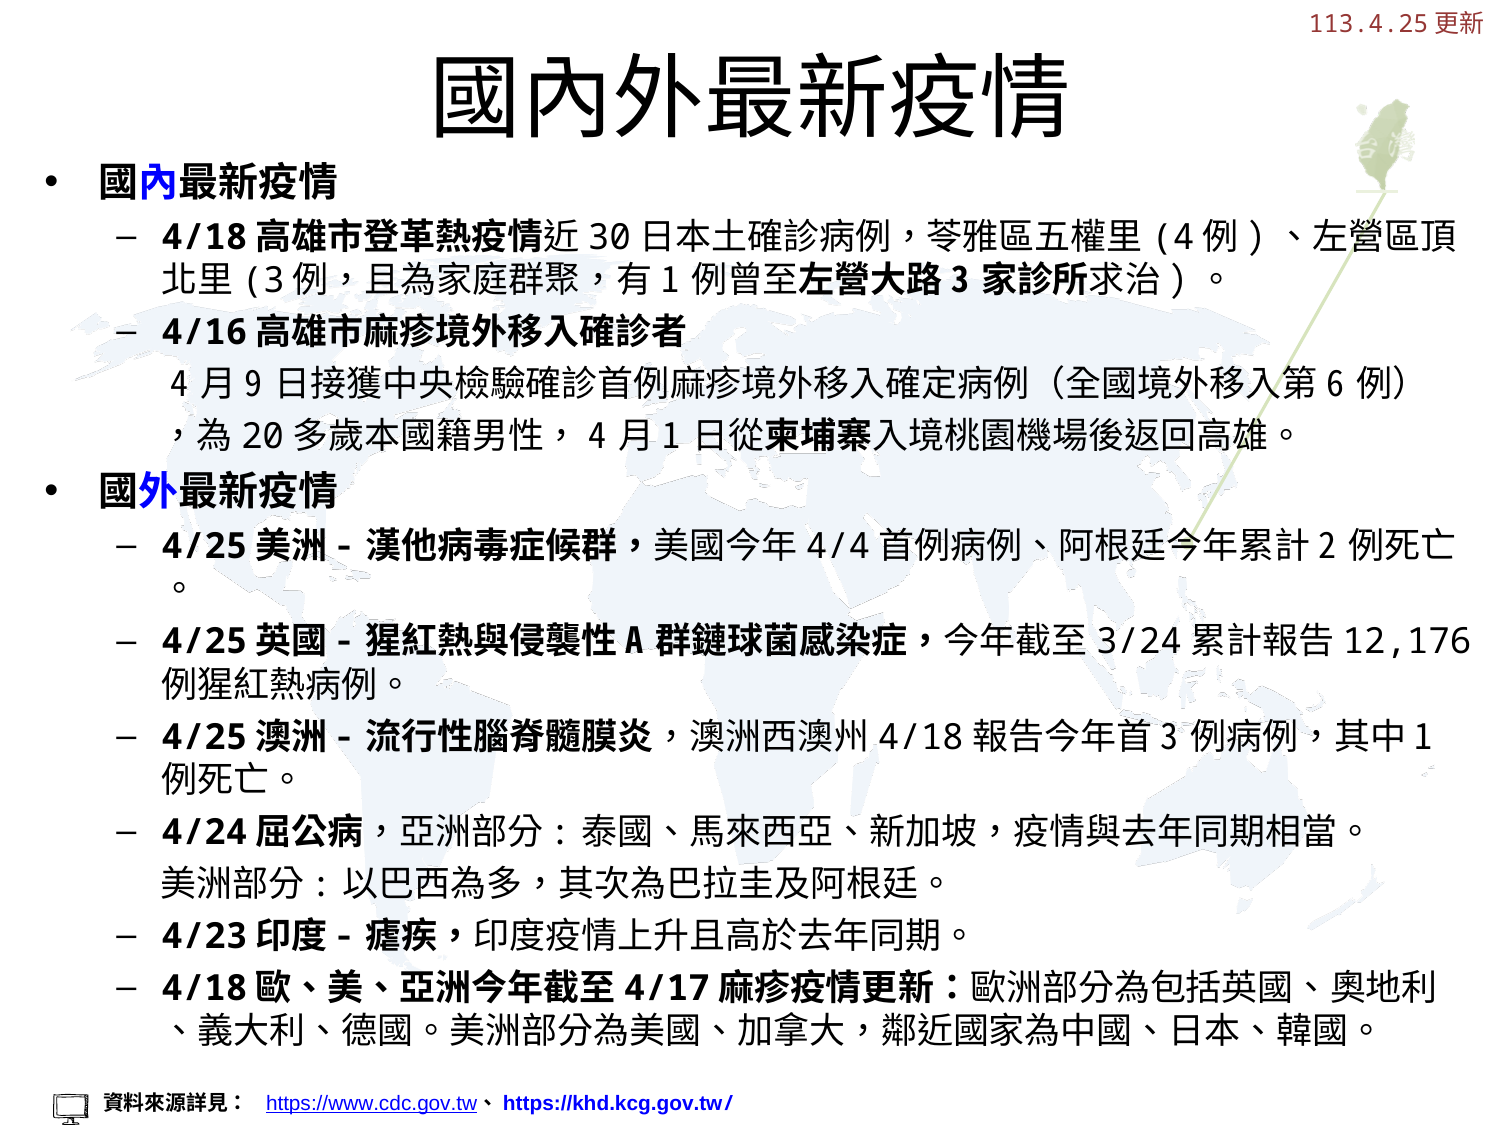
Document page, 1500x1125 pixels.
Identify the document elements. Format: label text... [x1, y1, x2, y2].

text_box [53, 1093, 88, 1125]
list 國內最新疫情 4/18高雄市登革熱疫情近30日本土確診病例，苓雅區五權里(4例)、左營區頂北里(3例，且為家庭群聚，有1例曾至左營大路3家診所求治)。 4/16高雄市麻疹境外移入確診者 4月9日接獲中央檢驗確診首例麻疹境外移入確定病例（全國境外移入第6例） ，為20多歲本國籍男性，4月1日從柬埔寨入境桃園機場後返回高雄。 國外最新疫情 4/25美洲-漢他病毒症候群，美國今年4/4首例病例、阿根廷今年累計2例死亡。 4/25英國-猩紅熱與侵襲性A群鏈球菌感染症，今年截至3/24累計報告12,176例猩紅熱病例。 4/25澳洲-流行性腦脊髓膜炎，澳洲西澳州4/18報告今年首3例病例，其中1例死亡。 4/24屈公病，亞洲部分:泰國、馬來西亞、新加坡，疫情與去年同期相當。 美洲部分:以巴西為多，其次為巴拉圭及阿根廷。 4/23印度-瘧疾，印度疫情上升且高於去年同期。 4/18歐、美、亞洲今年截至4/17麻疹疫情更新：歐洲部分為包括英國、奧地利、義大利、德國。美洲部分為美國、加拿大，鄰近國家為中國、日本、韓國。 [29, 148, 1488, 1059]
text_box 113.4.25更新 [1293, 0, 1500, 46]
title 國內外最新疫情 [75, 0, 1426, 148]
text_box 資料來源詳見： https://www.cdc.gov.tw、https://khd.kcg.gov.tw/ [88, 1081, 892, 1125]
